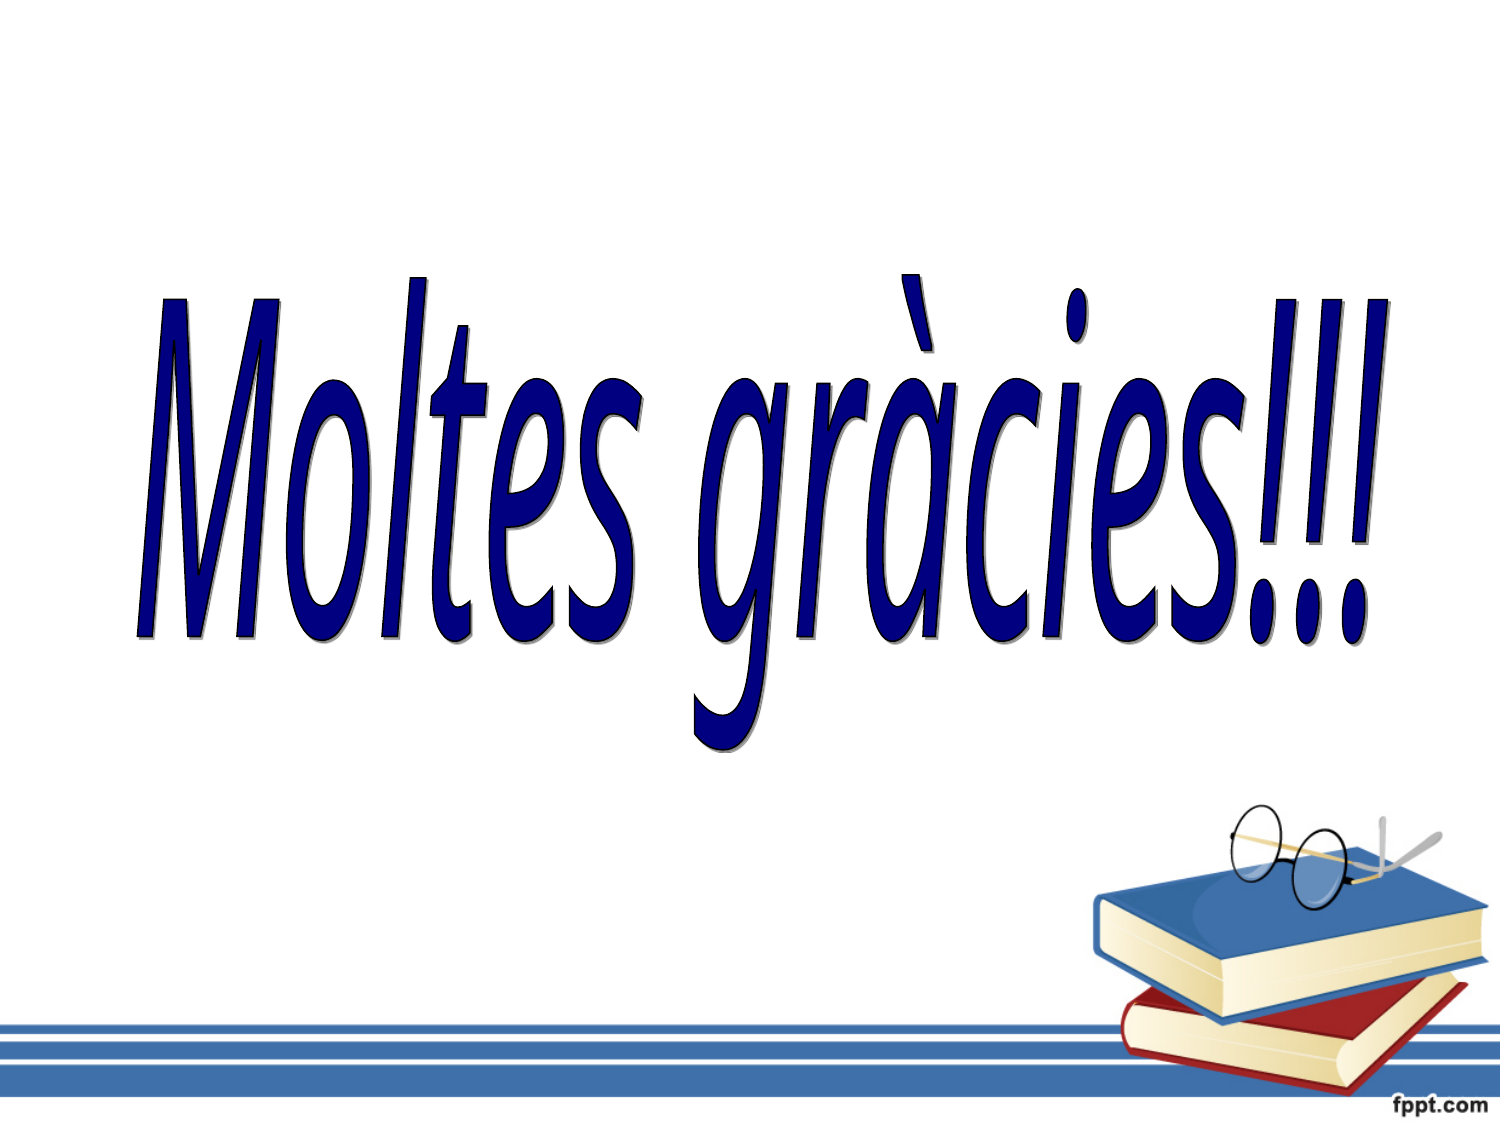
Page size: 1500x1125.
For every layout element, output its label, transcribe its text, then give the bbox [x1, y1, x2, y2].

text_box Moltes gràcies!!! [1306, 299, 1342, 542]
text_box Moltes gràcies!!! [1250, 579, 1273, 644]
text_box Moltes gràcies!!! [569, 378, 642, 642]
text_box Moltes gràcies!!! [1091, 378, 1167, 642]
text_box Moltes gràcies!!! [1296, 579, 1319, 644]
text_box Moltes gràcies!!! [286, 380, 369, 641]
text_box Moltes gràcies!!! [1172, 378, 1244, 642]
text_box Moltes gràcies!!! [137, 299, 279, 637]
text_box Moltes gràcies!!! [694, 378, 788, 750]
text_box Moltes gràcies!!! [797, 378, 868, 637]
text_box Moltes gràcies!!! [1342, 579, 1365, 644]
picture [0, 0, 1500, 1125]
text_box Moltes gràcies!!! [430, 325, 487, 642]
text_box Moltes gràcies!!! [966, 378, 1040, 642]
text_box Moltes gràcies!!! [1260, 299, 1296, 542]
text_box Moltes gràcies!!! [1352, 299, 1388, 542]
text_box Moltes gràcies!!! [489, 378, 564, 642]
text_box Moltes gràcies!!! [902, 274, 932, 351]
text_box Moltes gràcies!!! [867, 378, 956, 642]
text_box Moltes gràcies!!! [1067, 288, 1086, 342]
text_box Moltes gràcies!!! [1043, 383, 1079, 637]
text_box Moltes gràcies!!! [381, 277, 426, 637]
